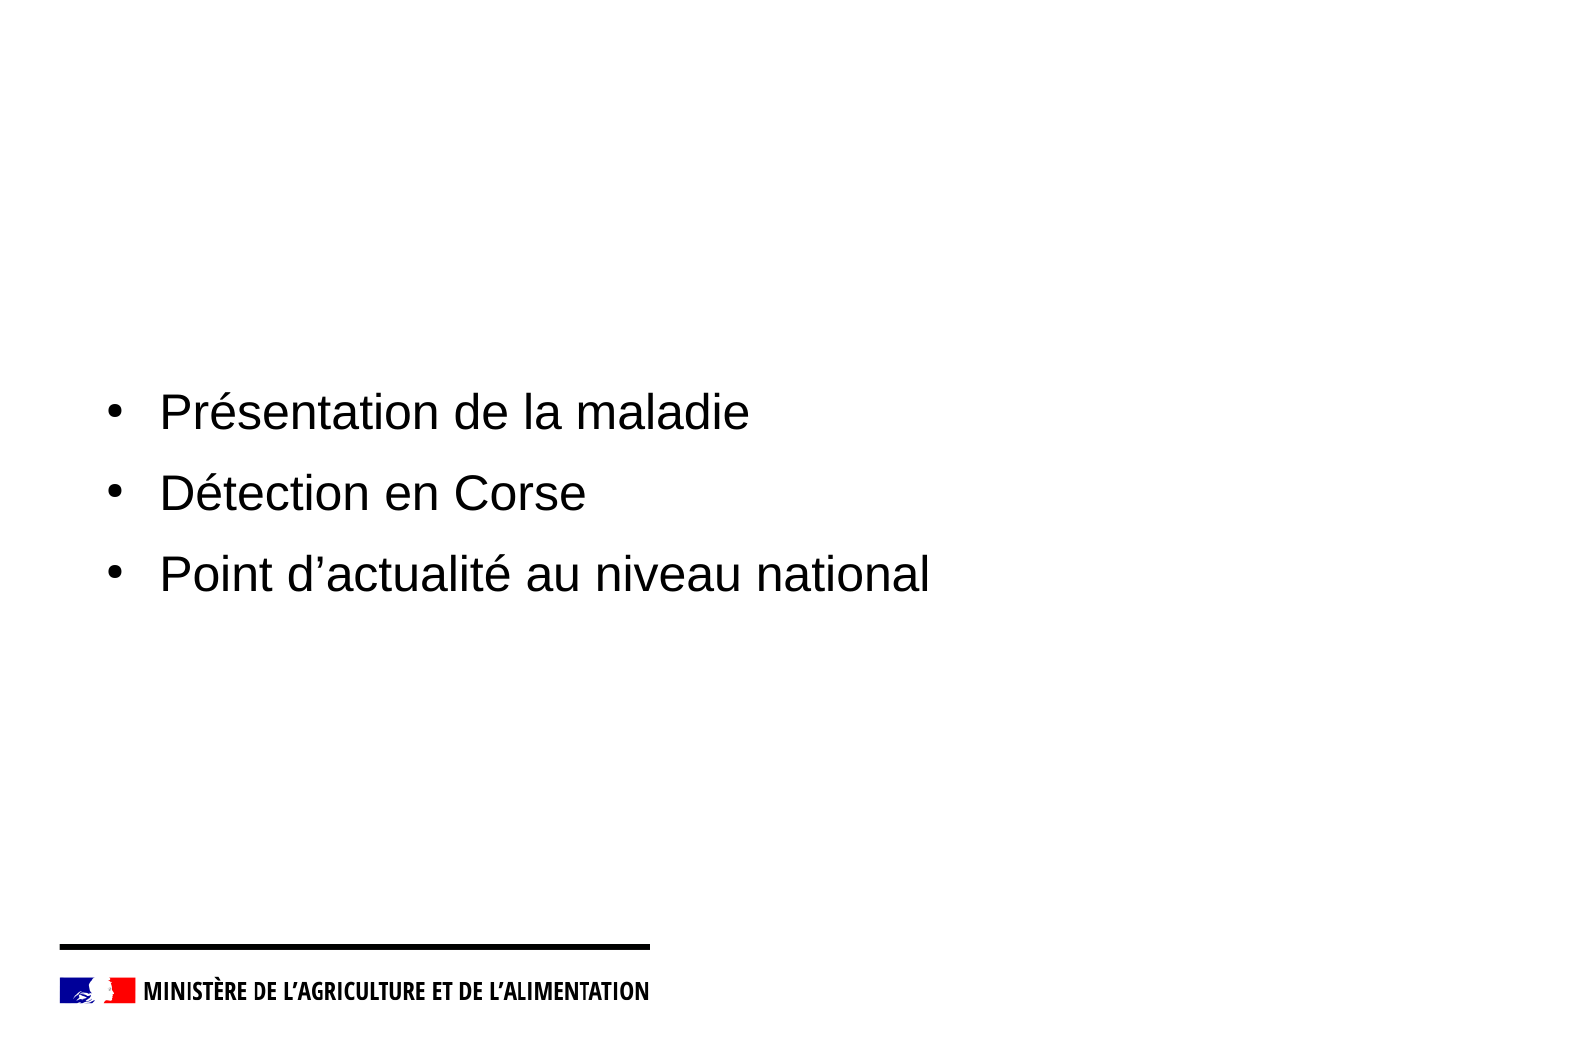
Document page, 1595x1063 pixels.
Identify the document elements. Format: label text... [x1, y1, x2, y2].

picture [59, 944, 88, 1004]
list Présentation de la maladie Détection en Corse Point d’actualité au niveau national [88, 383, 1565, 1051]
